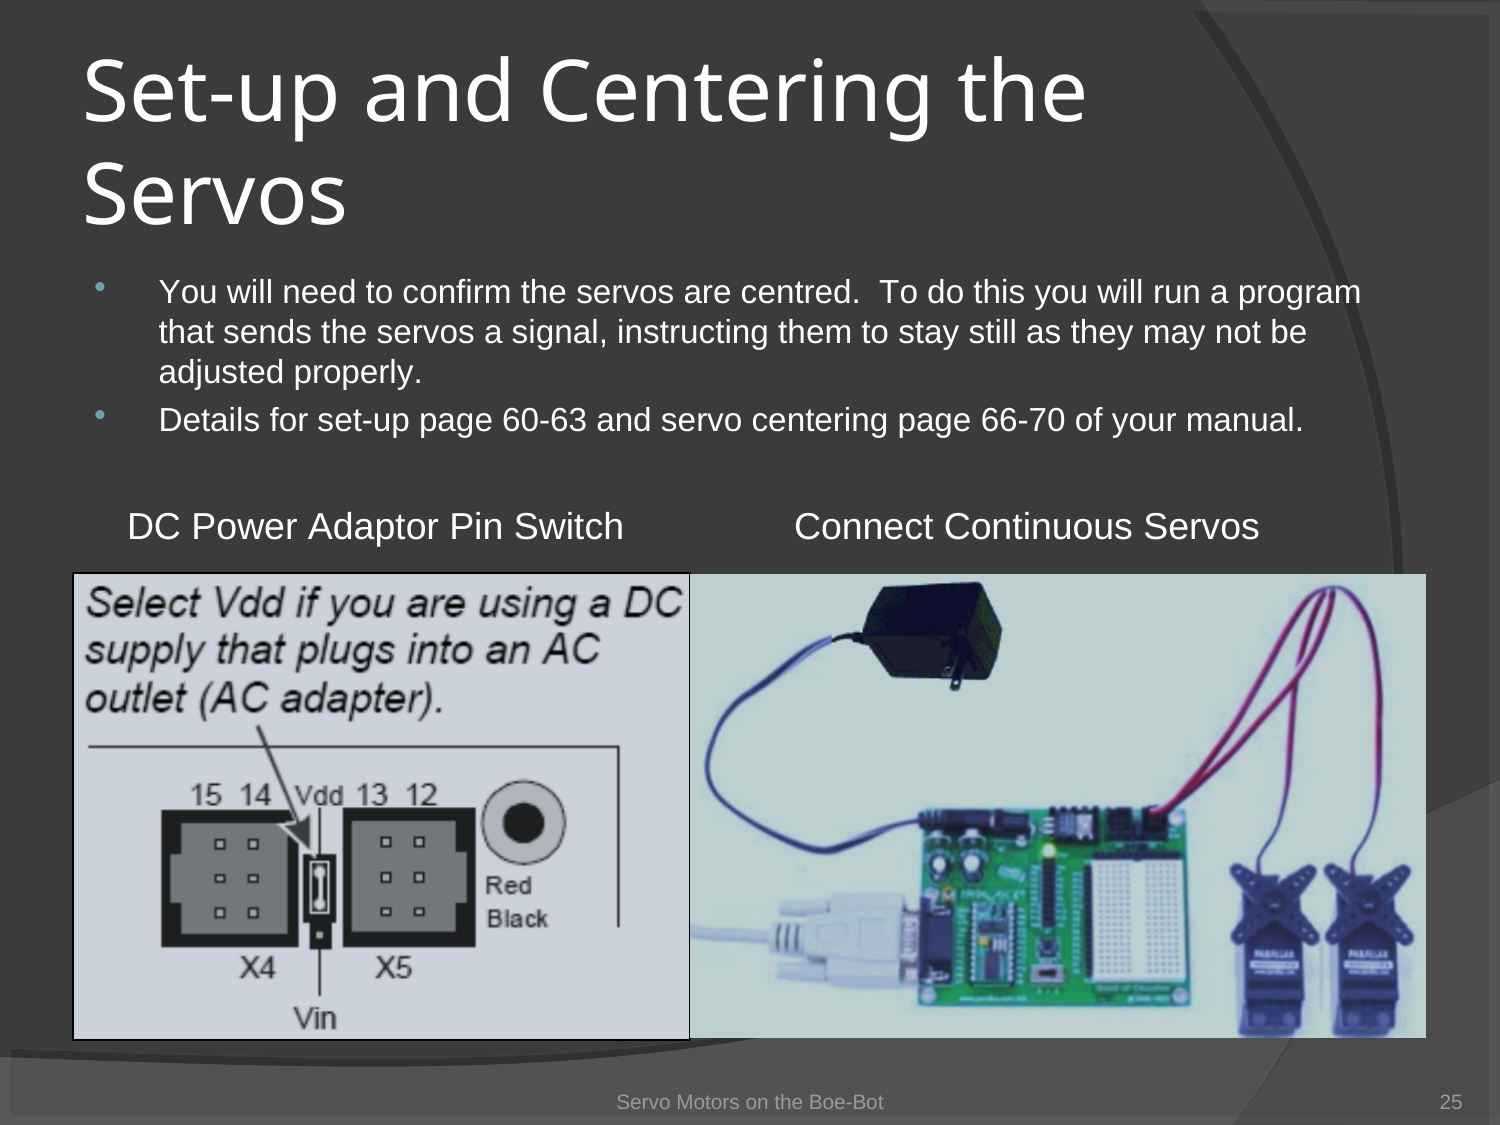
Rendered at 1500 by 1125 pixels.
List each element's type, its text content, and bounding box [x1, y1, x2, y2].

list You will need to confirm the servos are centred. To do this you will run a program that sends the servos a signal, instructing them to stay still as they may not be adjusted properly. Details for set-up page 60-63 and servo centering page 66-70 of your manual. DC Power Adaptor Pin Switch Connect Continuous Servos [74, 262, 1388, 574]
title Set-up and Centering the Servos [74, 45, 1300, 233]
text_box Servo Motors on the Boe-Bot [512, 1053, 988, 1114]
text_box <number> [1337, 1053, 1463, 1114]
picture [72, 572, 1426, 1041]
